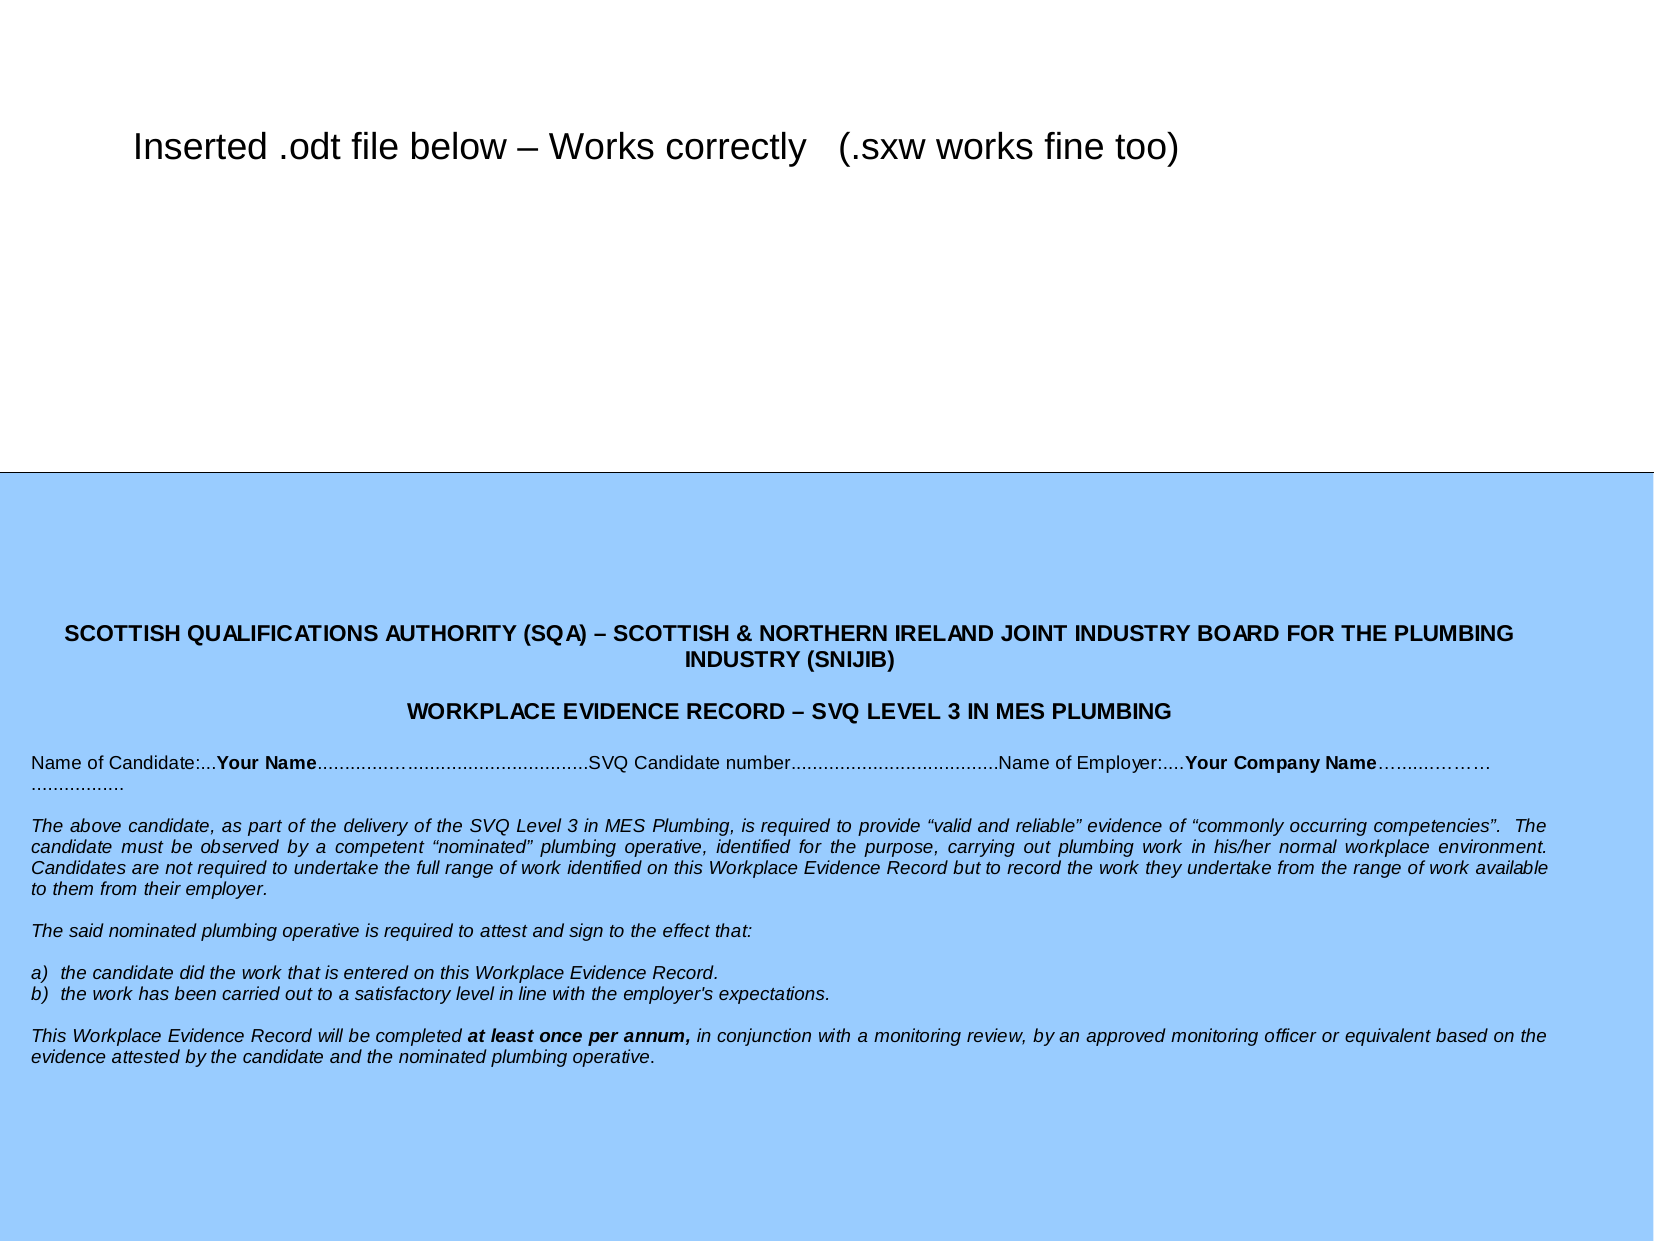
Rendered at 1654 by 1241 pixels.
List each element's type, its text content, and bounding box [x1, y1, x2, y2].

chart [0, 472, 1654, 1241]
text_box Inserted .odt file below – Works correctly (.sxw works fine too) [118, 118, 1595, 175]
